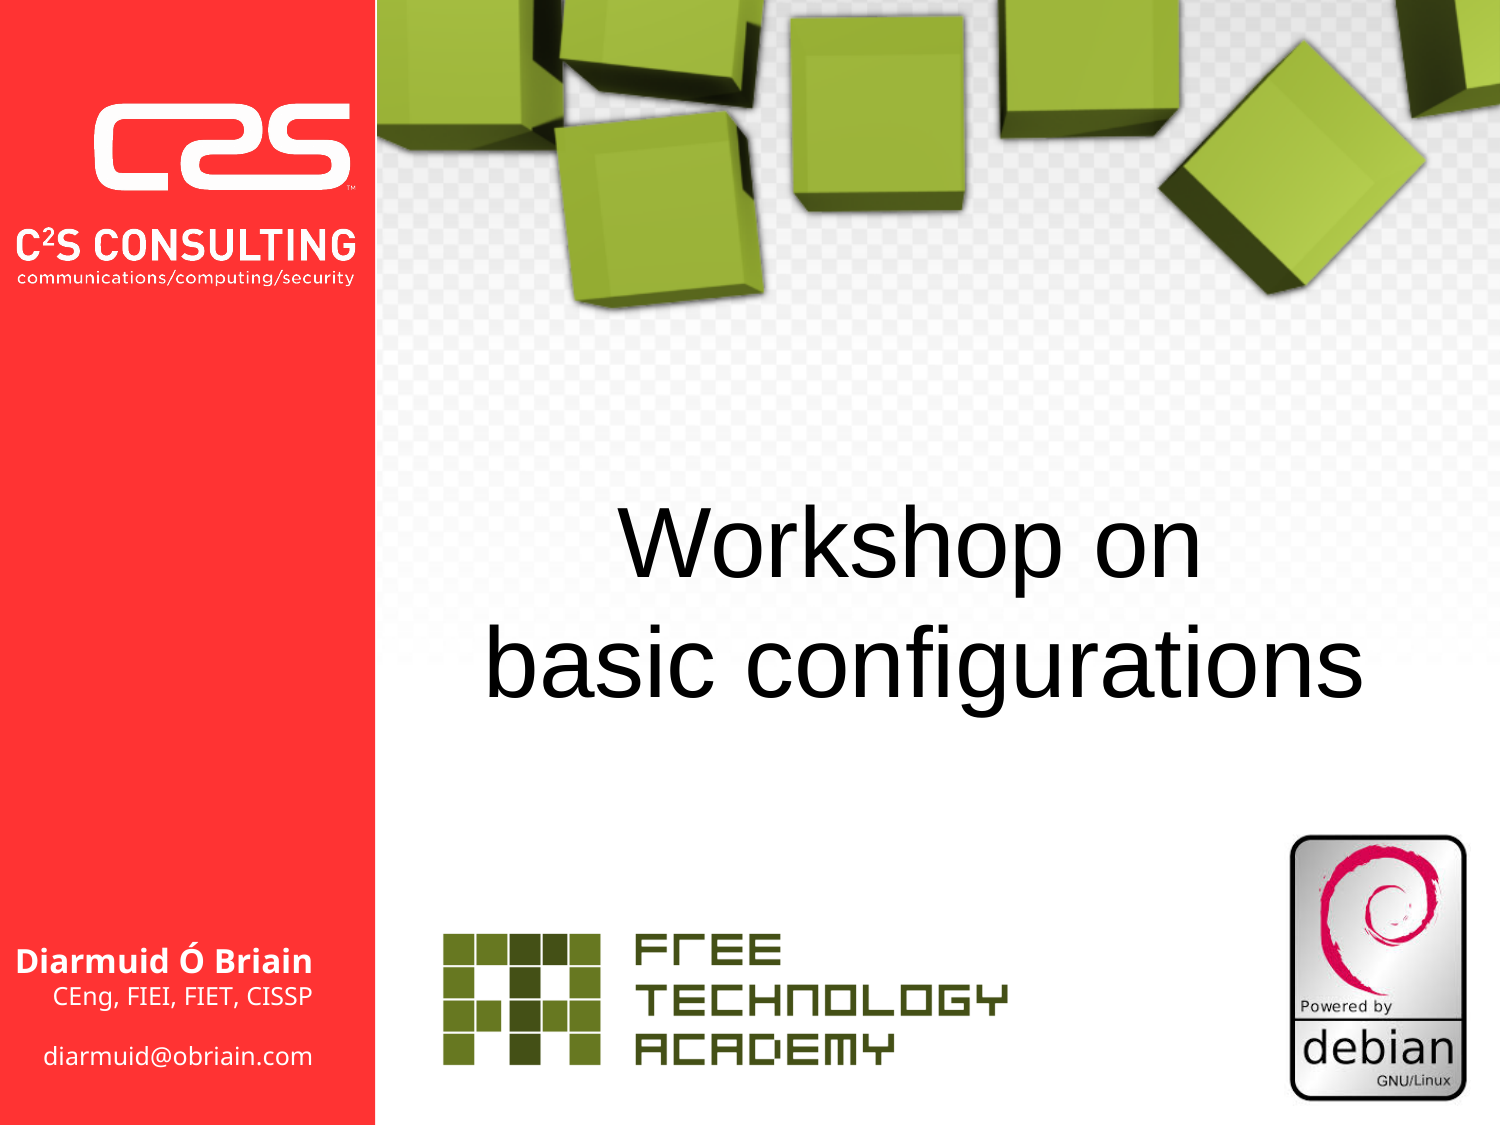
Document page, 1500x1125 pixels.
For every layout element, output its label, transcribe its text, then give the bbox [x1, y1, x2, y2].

picture [13, 98, 361, 290]
picture [1276, 826, 1474, 1111]
subtitle Workshop on basic configurations [425, 354, 1426, 841]
picture [377, 0, 1500, 667]
picture [437, 926, 1016, 1075]
